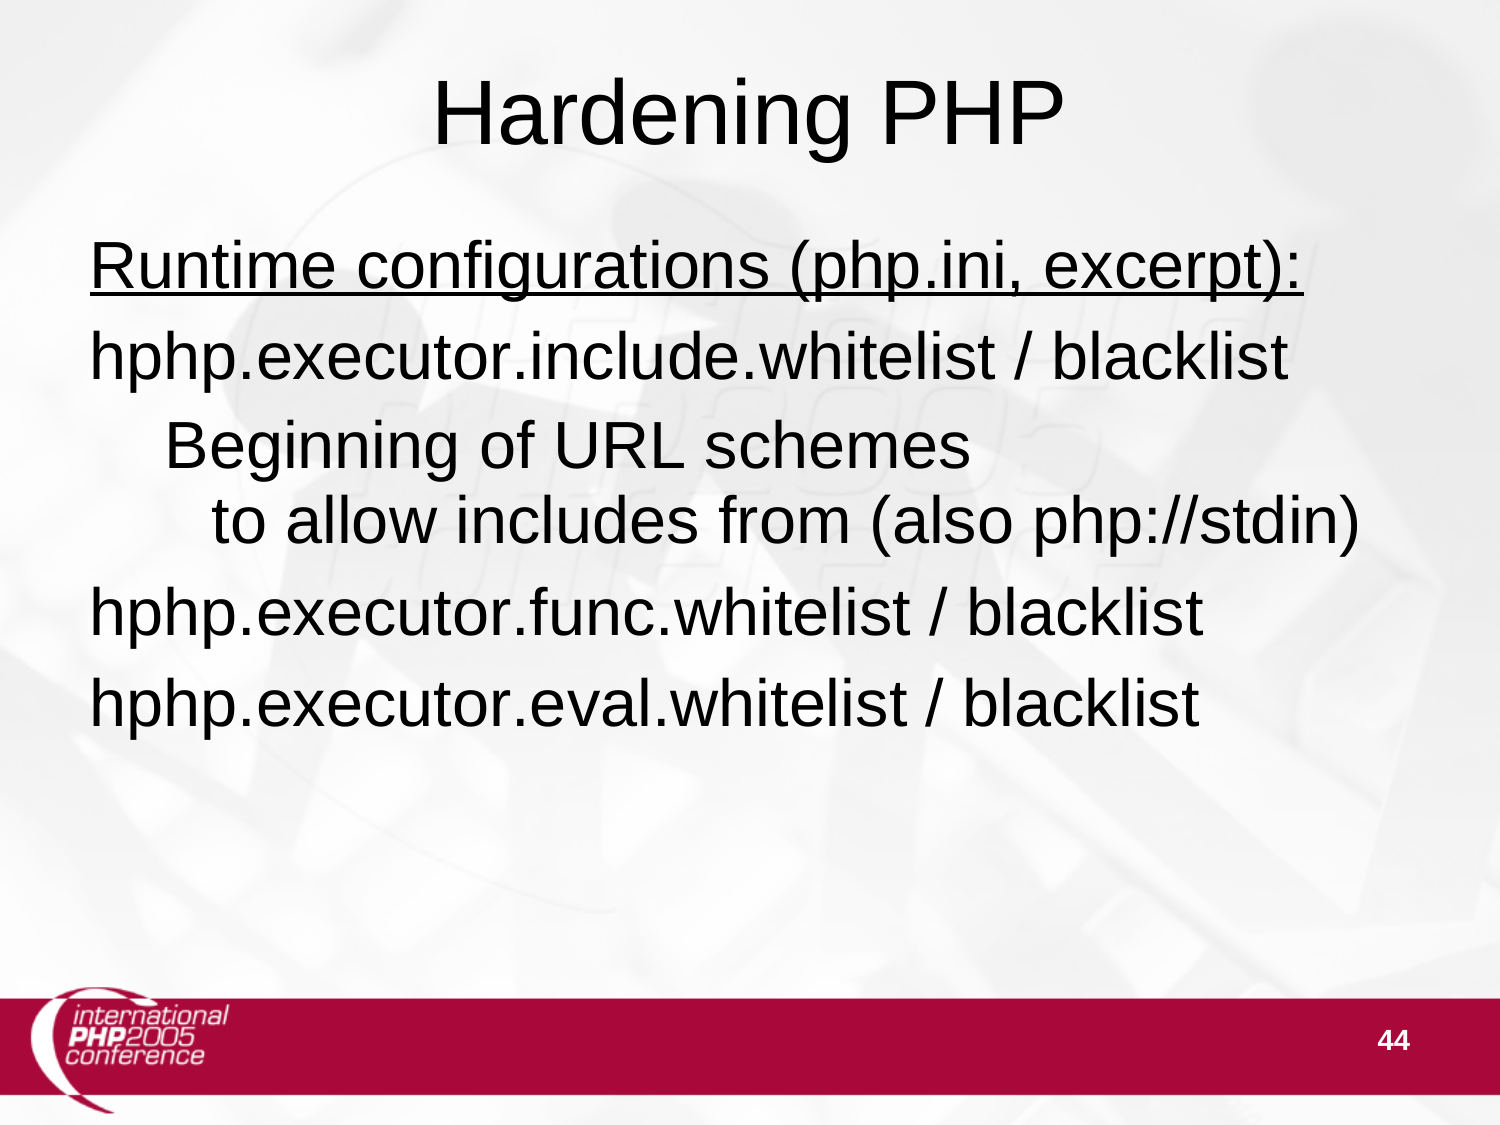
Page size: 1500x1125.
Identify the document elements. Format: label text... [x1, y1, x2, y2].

list Runtime configurations (php.ini, excerpt): hphp.executor.include.whitelist / blacklist Beginning of URL schemes to allow includes from (also php://stdin) hphp.executor.func.whitelist / blacklist hphp.executor.eval.whitelist / blacklist [75, 220, 1426, 977]
picture [0, 0, 1500, 1125]
title Hardening PHP [75, 18, 1426, 207]
